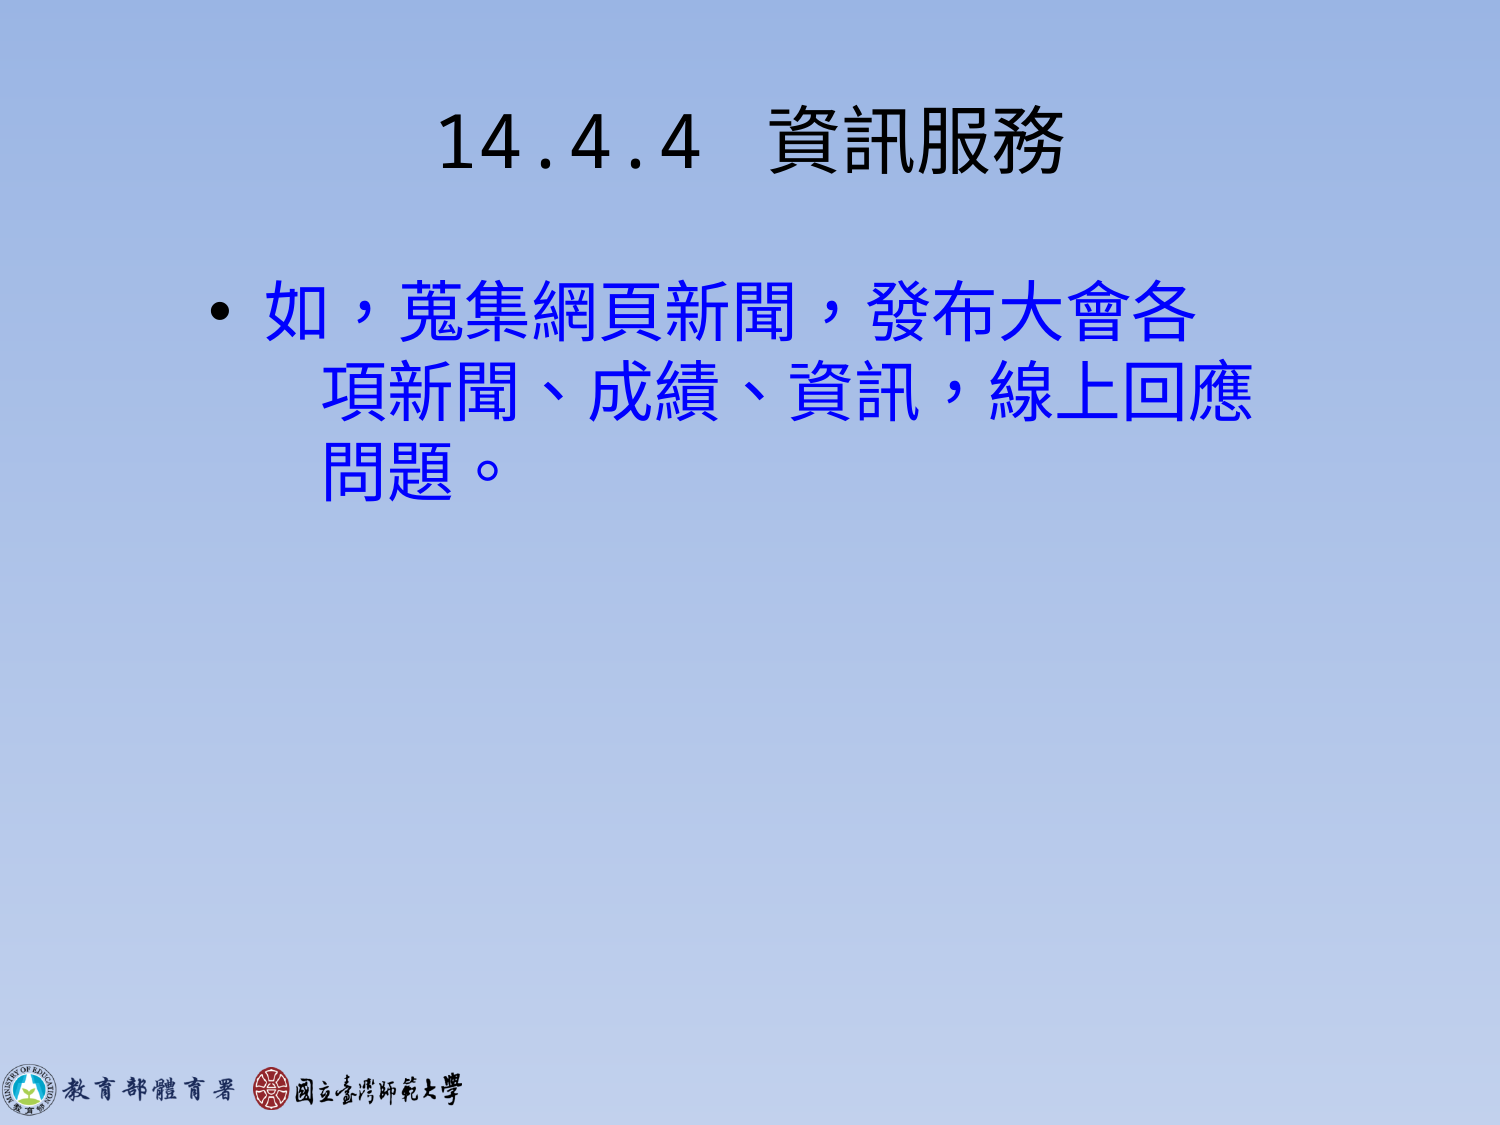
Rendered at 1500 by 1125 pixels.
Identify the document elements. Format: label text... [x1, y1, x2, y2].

list 如，蒐集網頁新聞，發布大會各項新聞、成績、資訊，線上回應問題。 [193, 262, 1271, 1005]
title 14.4.4 資訊服務 [75, 45, 1426, 233]
